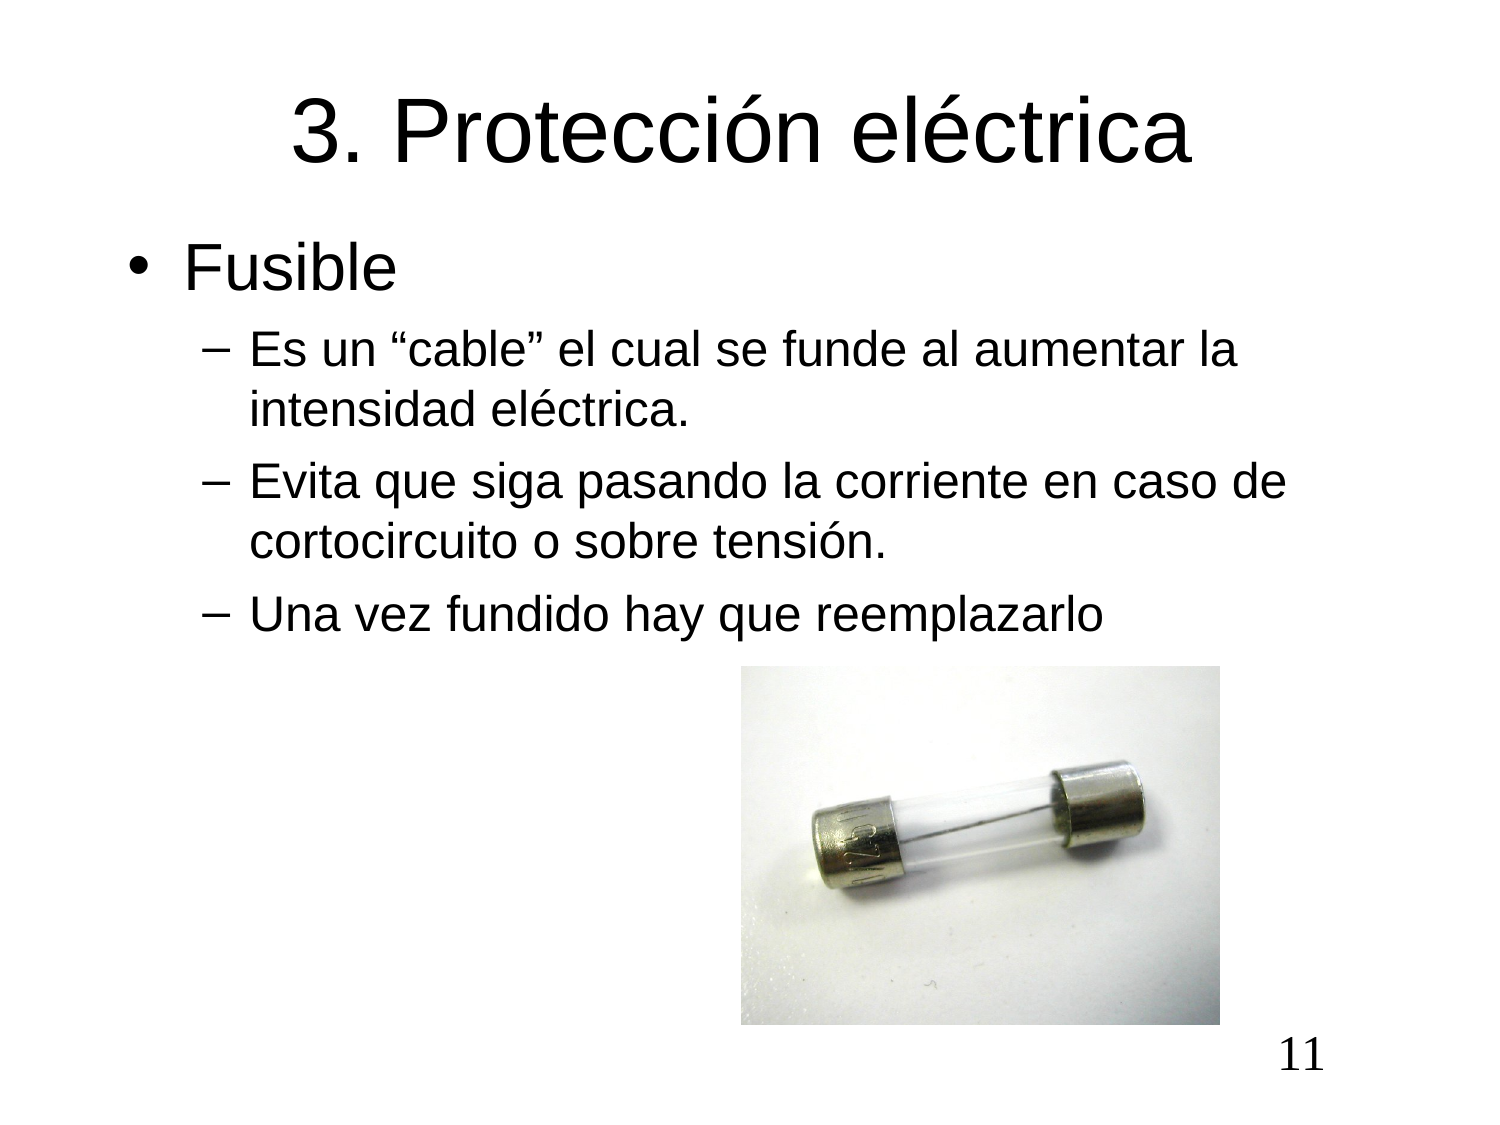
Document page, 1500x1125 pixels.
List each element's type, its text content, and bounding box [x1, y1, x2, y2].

title 3. Protección eléctrica [104, 32, 1380, 220]
picture [741, 666, 1220, 1025]
list Fusible Es un “cable” el cual se funde al aumentar la intensidad eléctrica. Evita que siga pasando la corriente en caso de cortocircuito o sobre tensión. Una vez fundido hay que reemplazarlo [112, 216, 1388, 1000]
